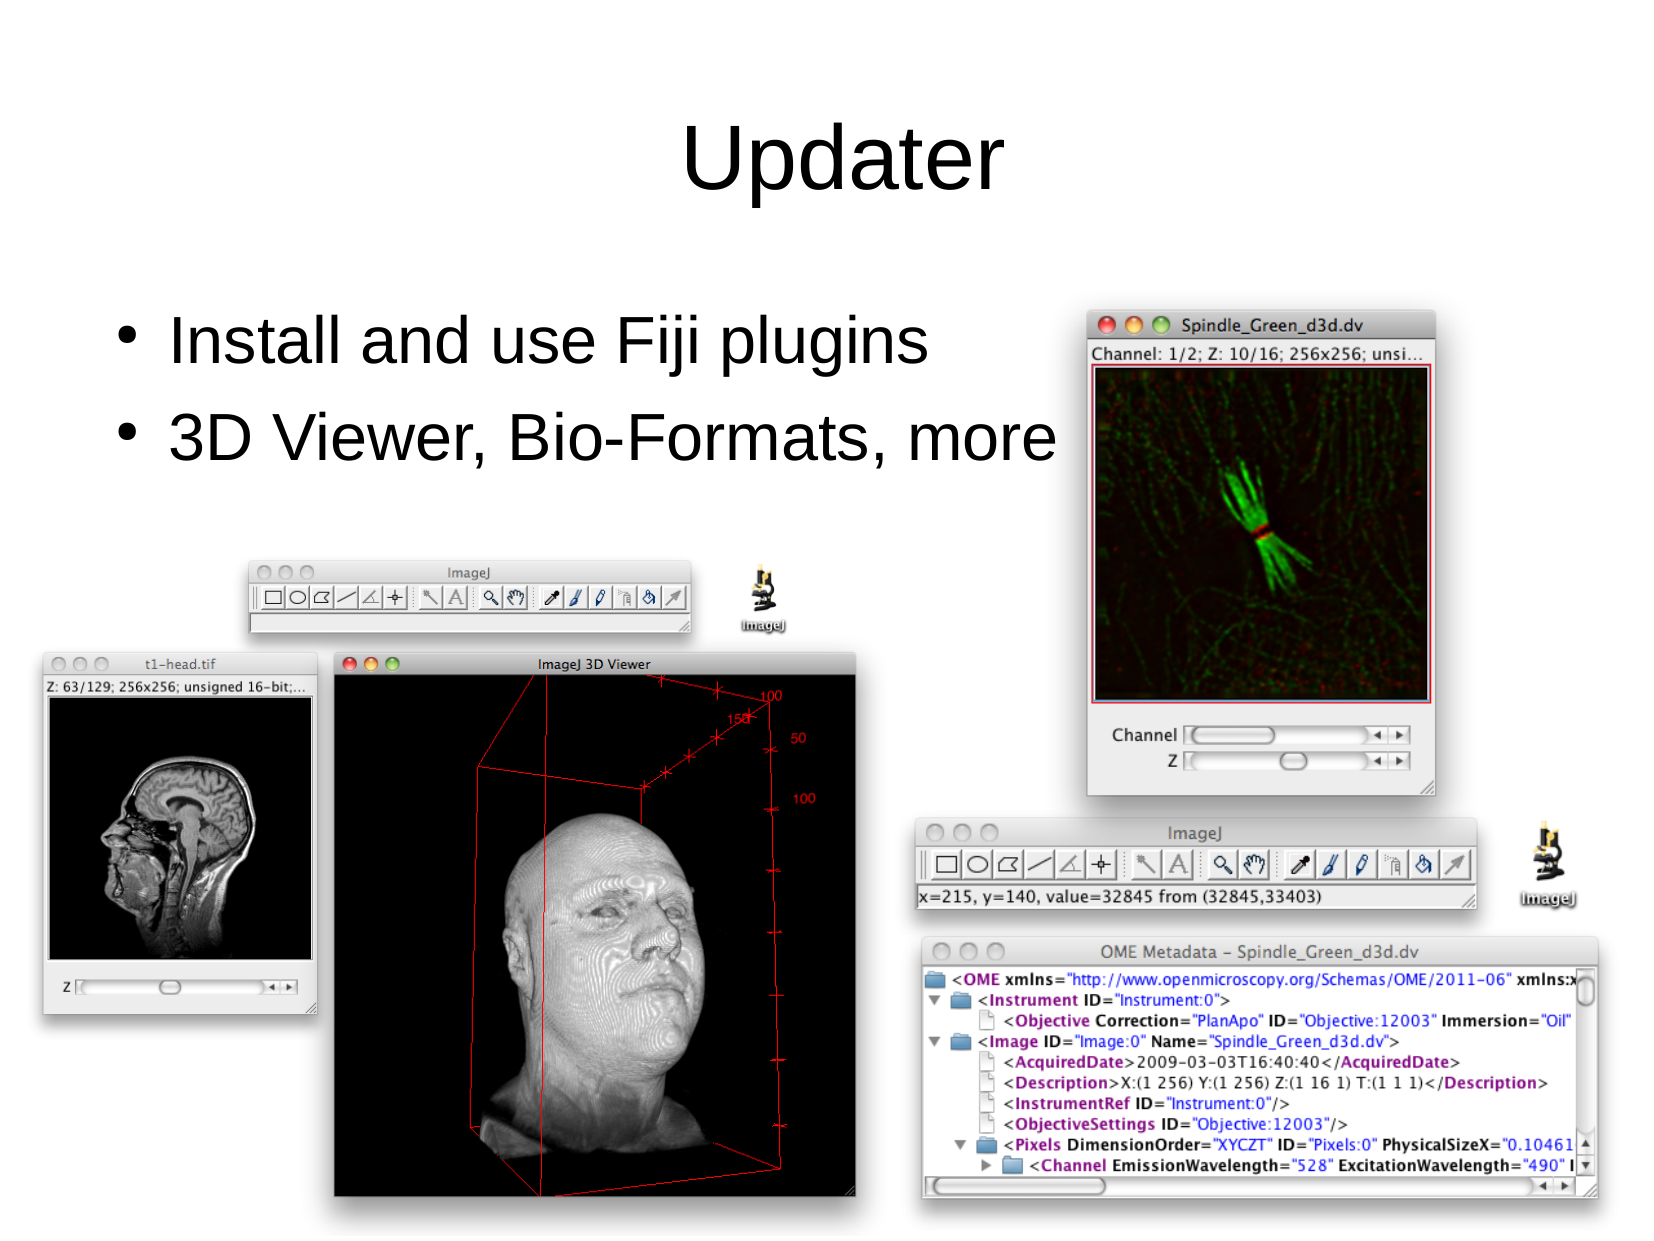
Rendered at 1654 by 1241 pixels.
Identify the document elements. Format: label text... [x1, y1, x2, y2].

title Updater [82, 49, 1571, 257]
list Install and use Fiji plugins 3D Viewer, Bio-Formats, more [82, 289, 1571, 1108]
picture [17, 289, 1629, 1241]
